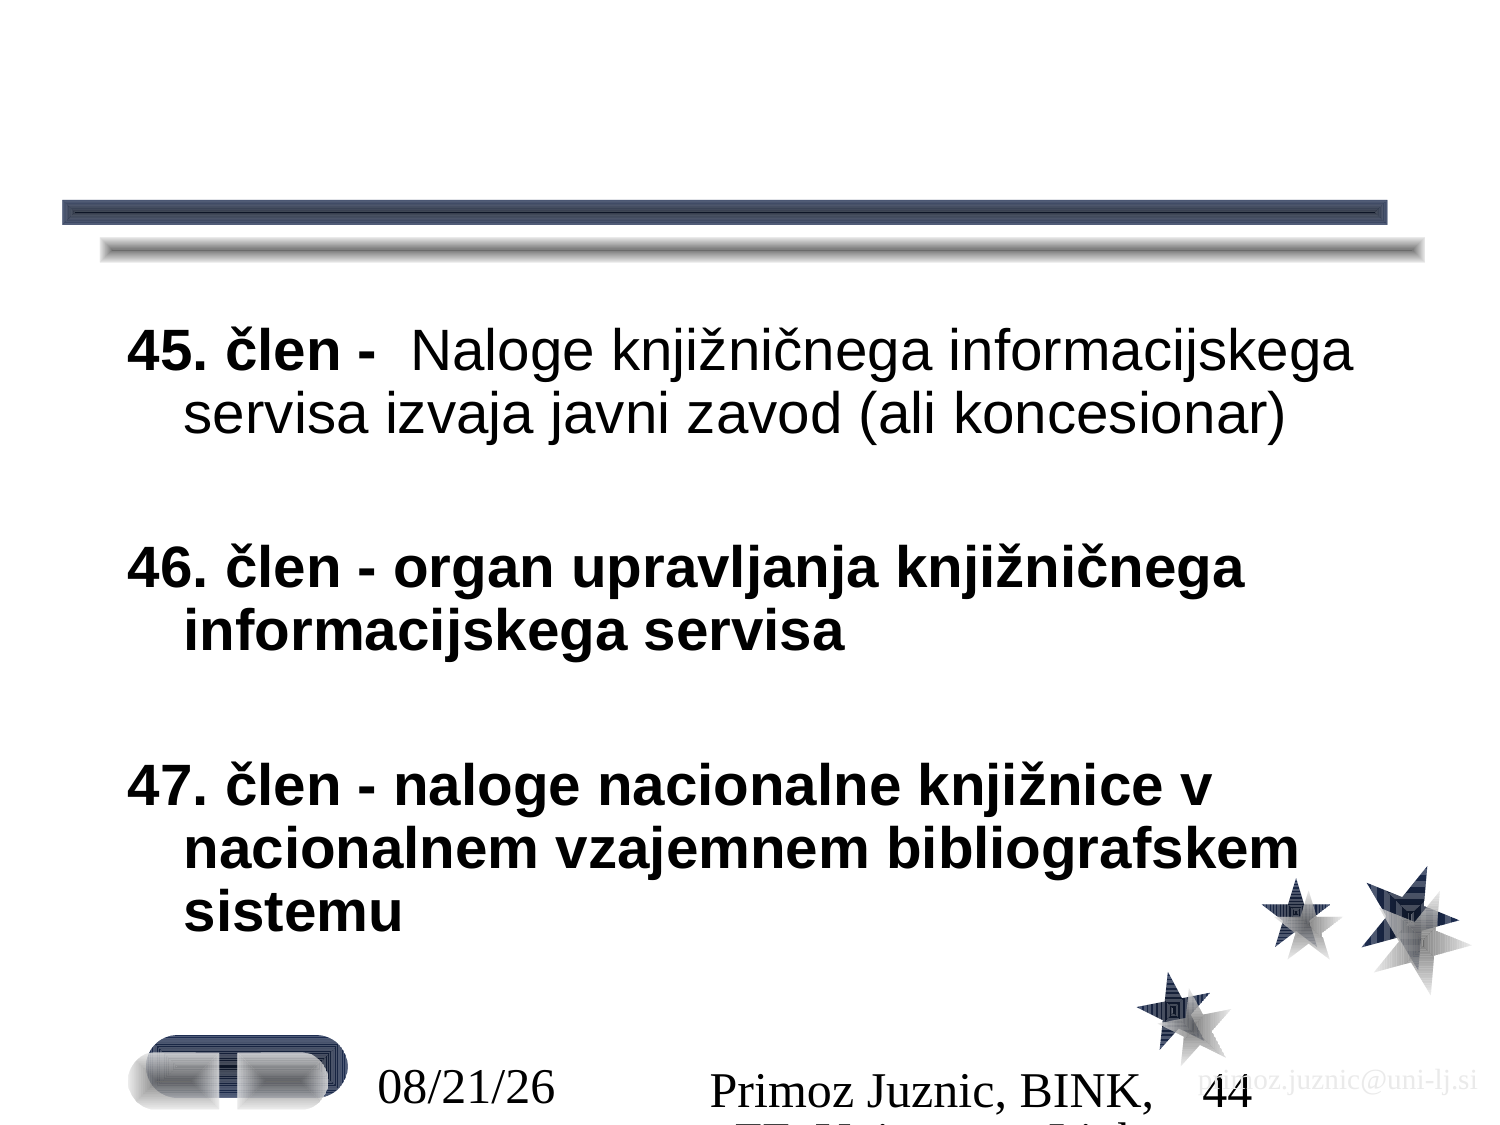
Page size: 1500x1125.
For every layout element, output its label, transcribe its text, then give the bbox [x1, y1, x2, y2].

list 45. člen - Naloge knjižničnega informacijskega servisa izvaja javni zavod (ali koncesionar) 46. člen - organ upravljanja knjižničnega informacijskega servisa 47. člen - naloge nacionalne knjižnice v nacionalnem vzajemnem bibliografskem sistemu [112, 312, 1388, 988]
